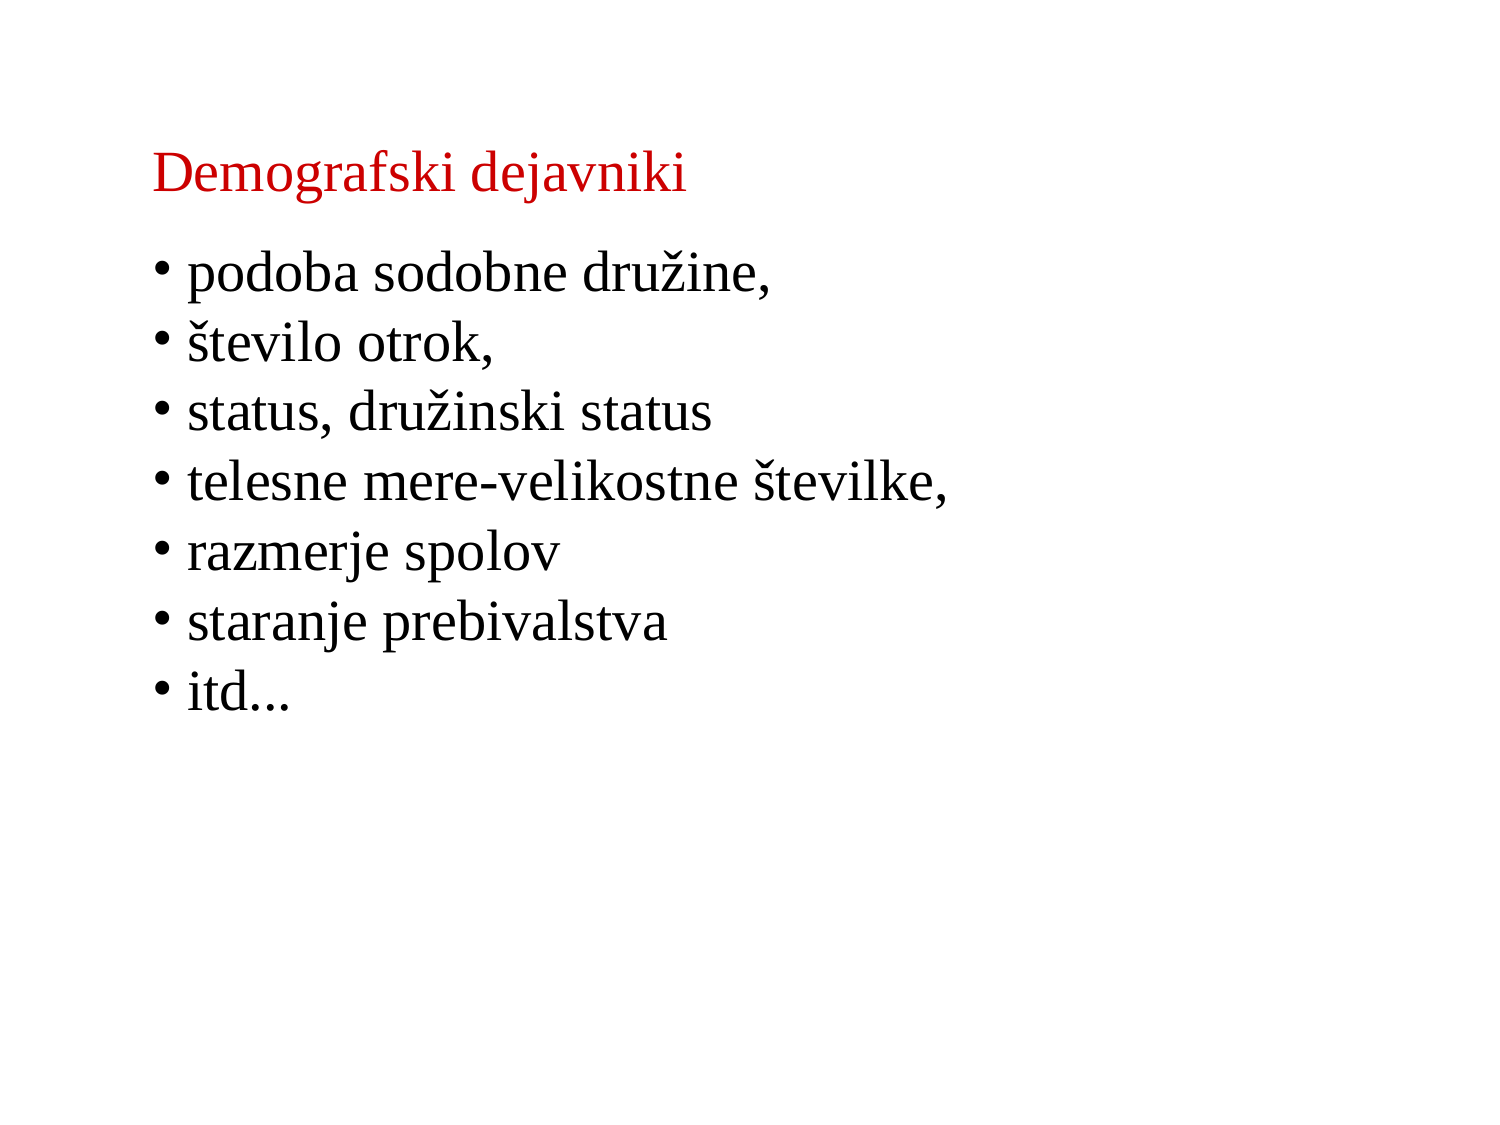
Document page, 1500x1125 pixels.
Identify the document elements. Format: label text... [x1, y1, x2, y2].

text_box Demografski dejavniki podoba sodobne družine, število otrok, status, družinski status telesne mere-velikostne številke, razmerje spolov staranje prebivalstva itd... [137, 125, 1388, 851]
